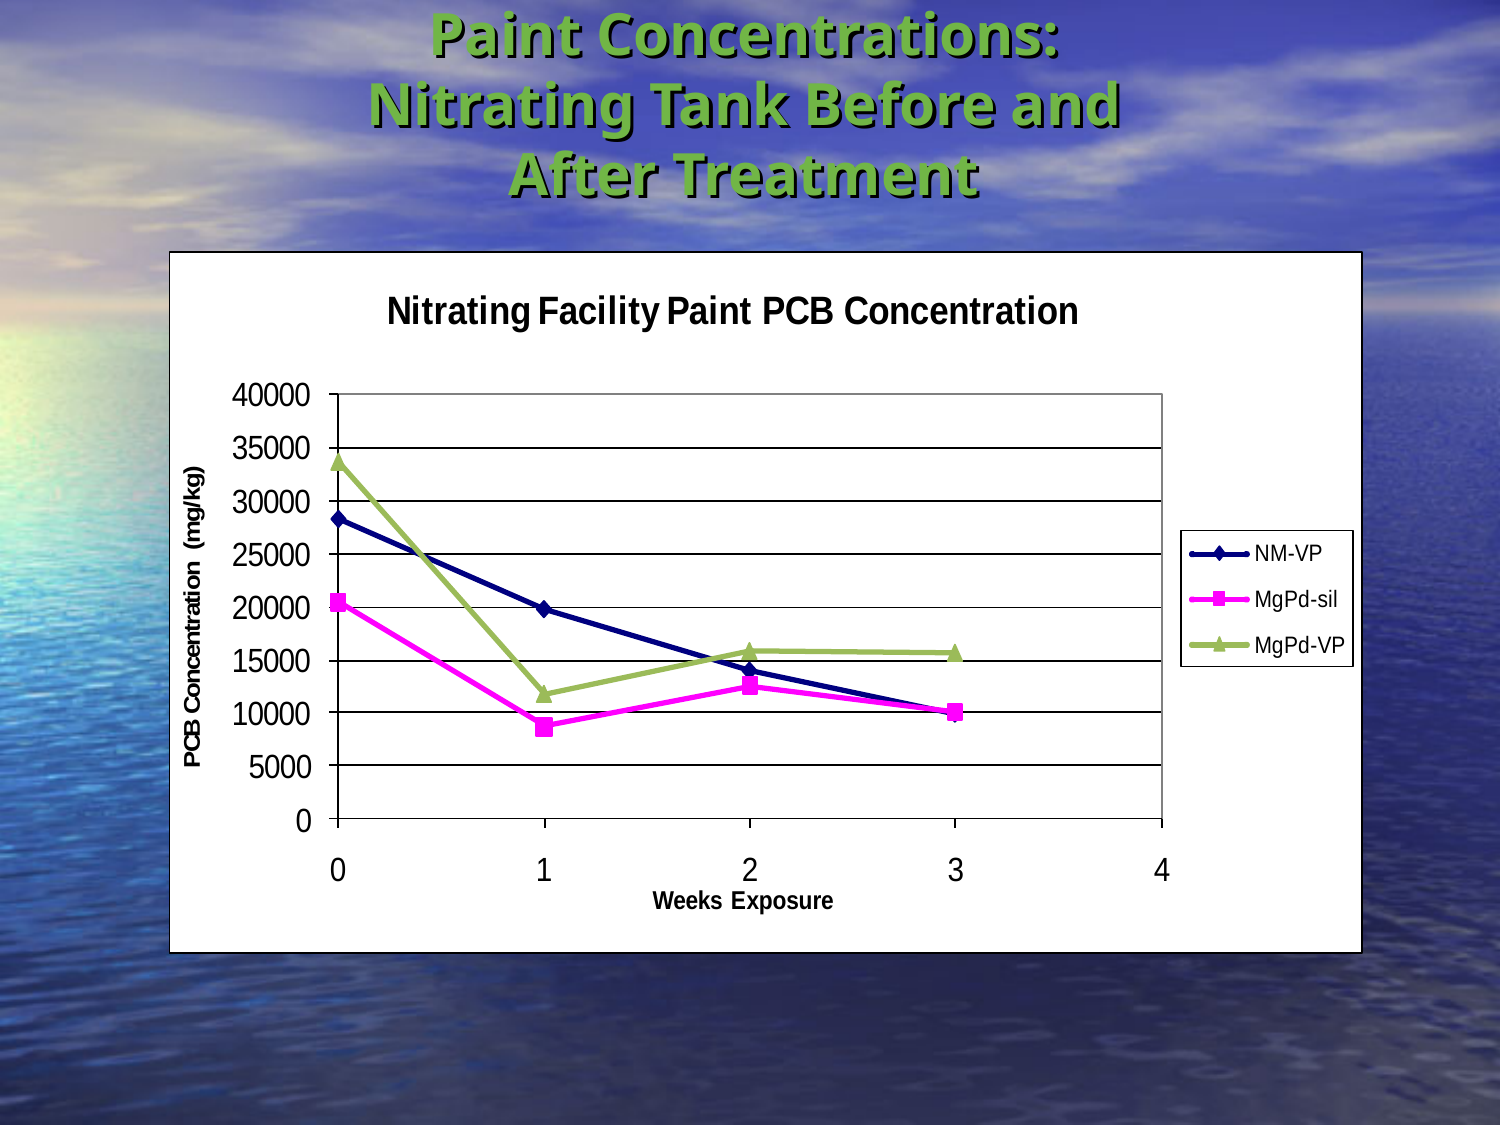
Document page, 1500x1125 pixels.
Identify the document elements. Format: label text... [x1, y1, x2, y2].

title Paint Concentrations: Nitrating Tank Before and After Treatment [312, 0, 1175, 216]
picture [0, 0, 1500, 1125]
chart [156, 237, 1375, 968]
